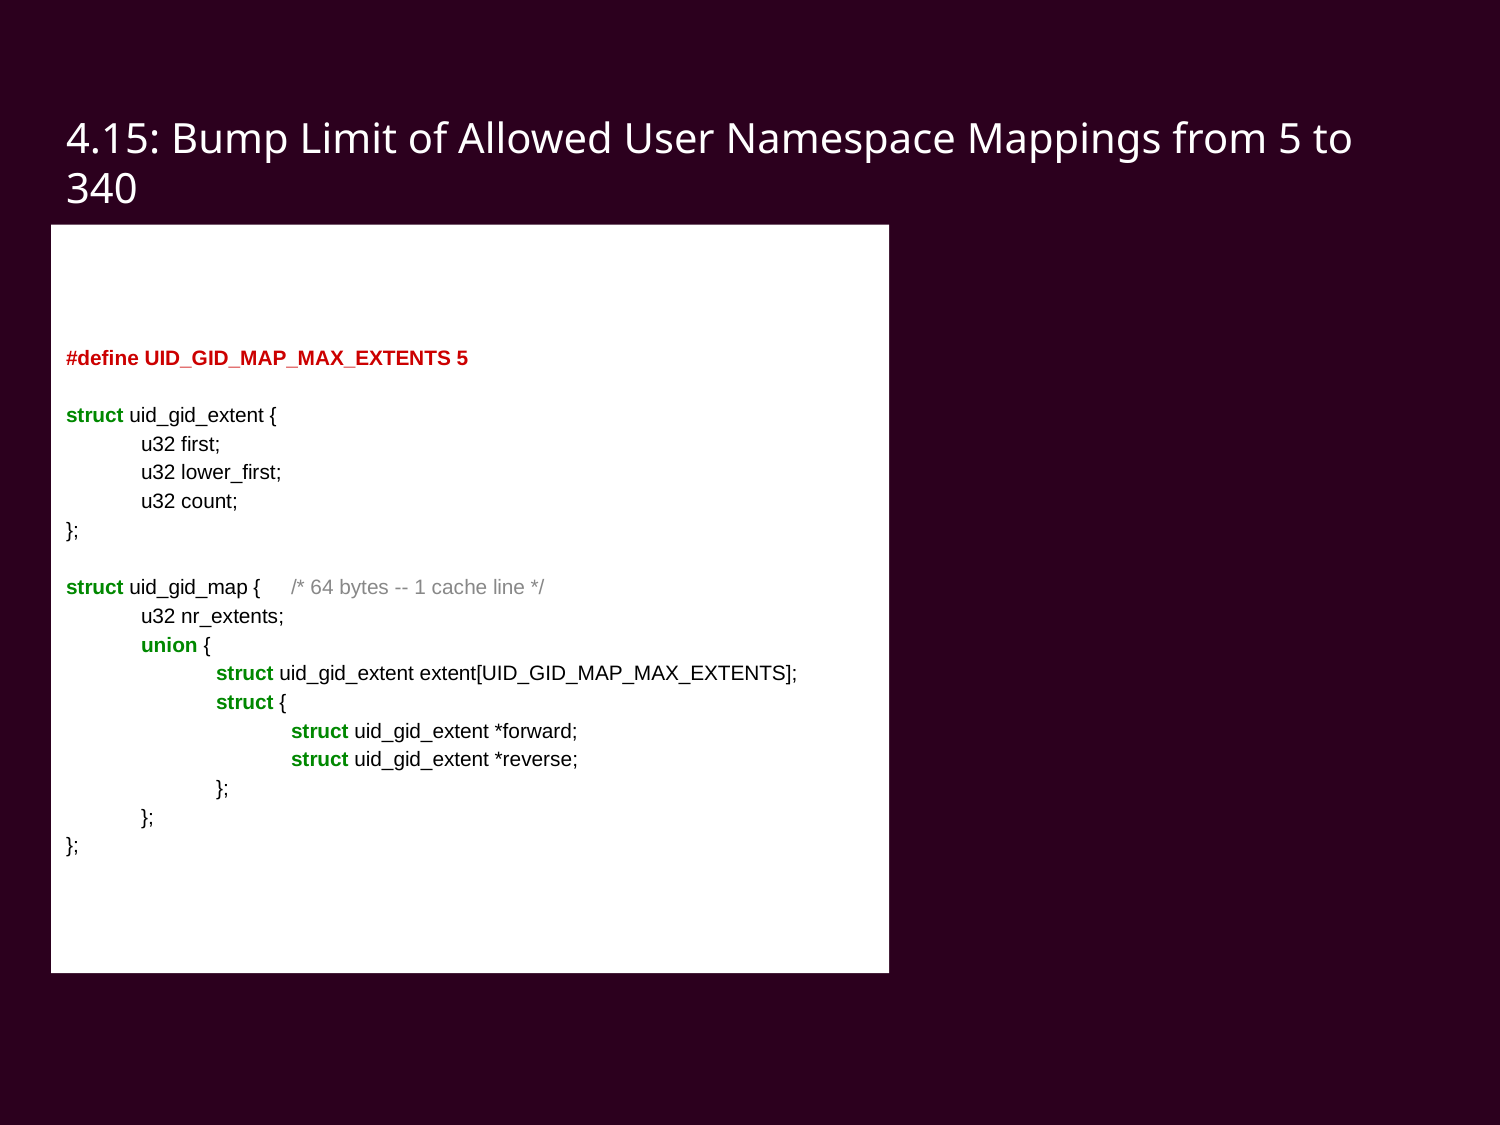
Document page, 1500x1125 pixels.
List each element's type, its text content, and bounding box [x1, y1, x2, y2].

text_box #define UID_GID_MAP_MAX_EXTENTS 5 struct uid_gid_extent { u32 first; u32 lower_first; u32 count; }; struct uid_gid_map { /* 64 bytes -- 1 cache line */ u32 nr_extents; union { struct uid_gid_extent extent[UID_GID_MAP_MAX_EXTENTS]; struct { struct uid_gid_extent *forward; struct uid_gid_extent *reverse; }; }; }; [51, 224, 890, 974]
text_box 4.15: Bump Limit of Allowed User Namespace Mappings from 5 to 340 [51, 97, 1449, 223]
